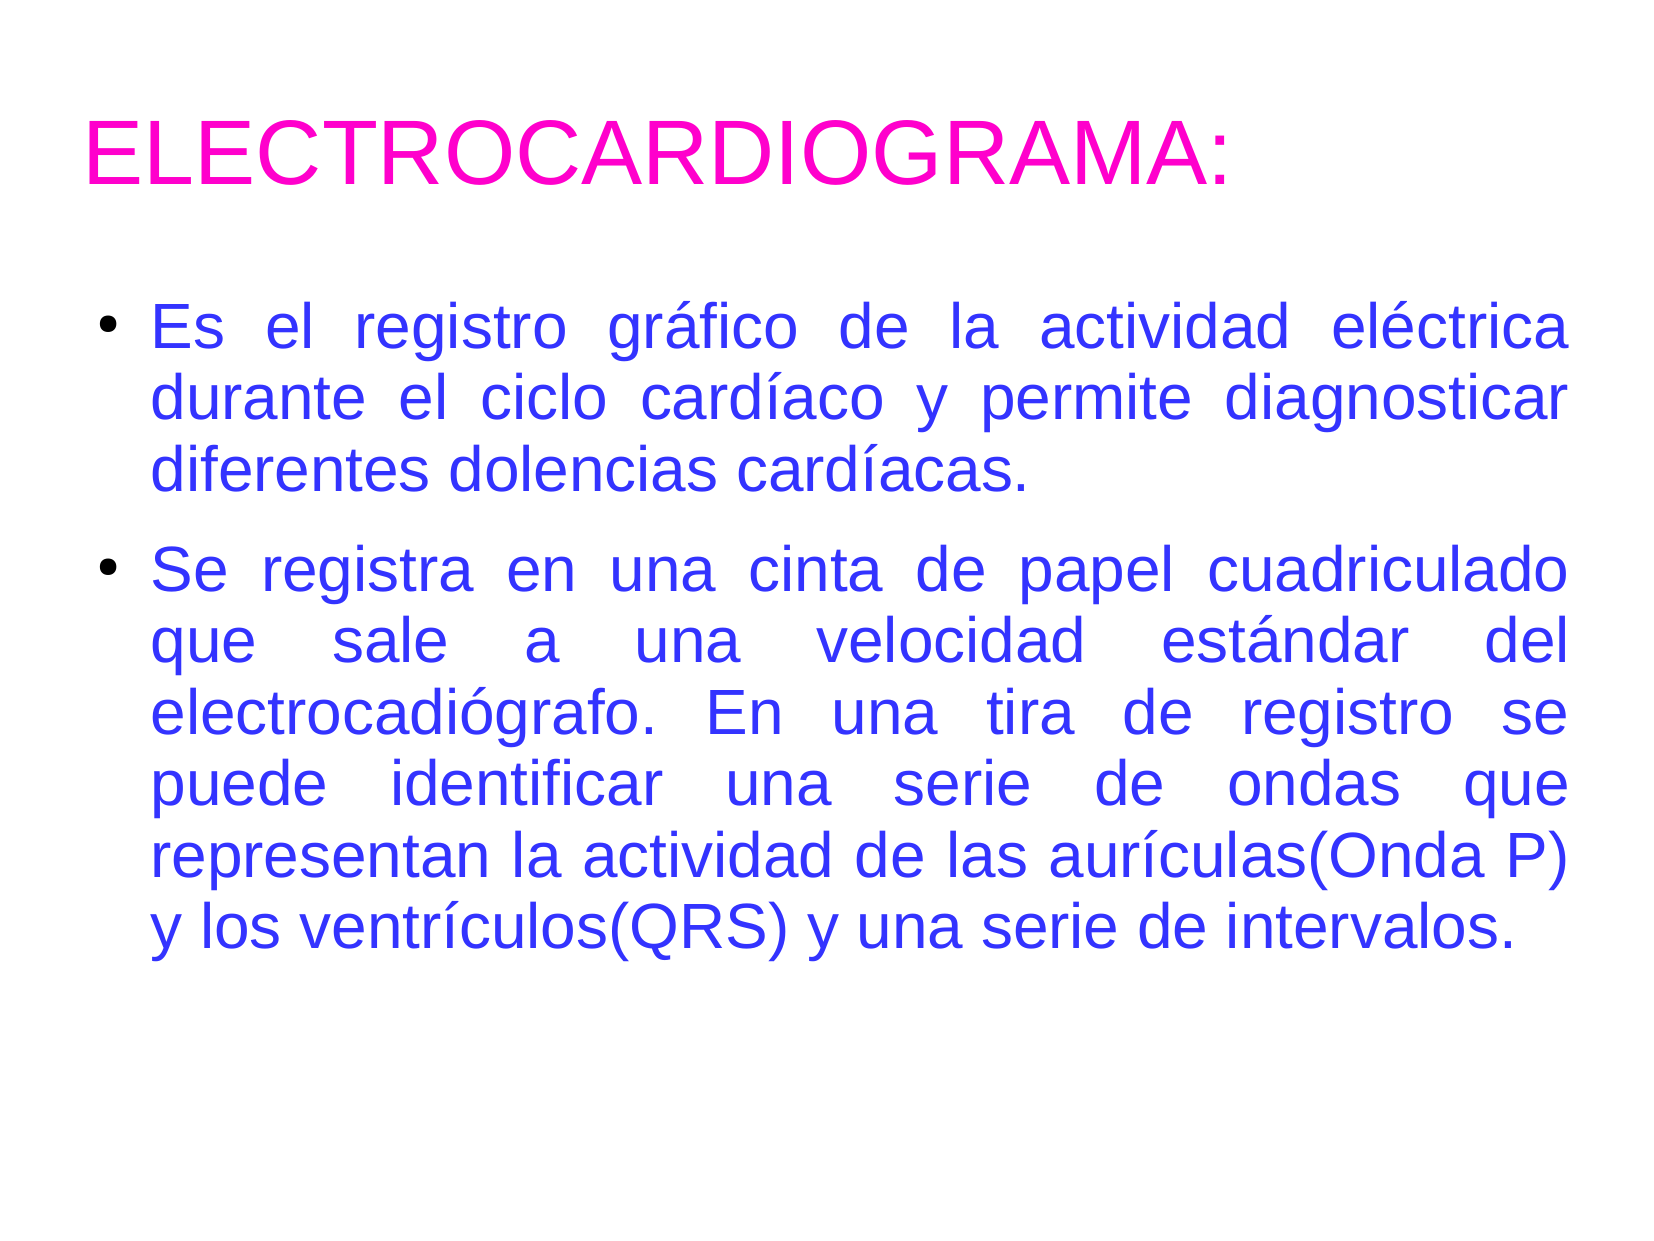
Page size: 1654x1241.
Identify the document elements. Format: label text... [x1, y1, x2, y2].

list Es el registro gráfico de la actividad eléctrica durante el ciclo cardíaco y permite diagnosticar diferentes dolencias cardíacas. Se registra en una cinta de papel cuadriculado que sale a una velocidad estándar del electrocadiógrafo. En una tira de registro se puede identificar una serie de ondas que representan la actividad de las aurículas(Onda P) y los ventrículos(QRS) y una serie de intervalos. [82, 290, 1571, 1010]
title ELECTROCARDIOGRAMA: [82, 49, 1571, 257]
